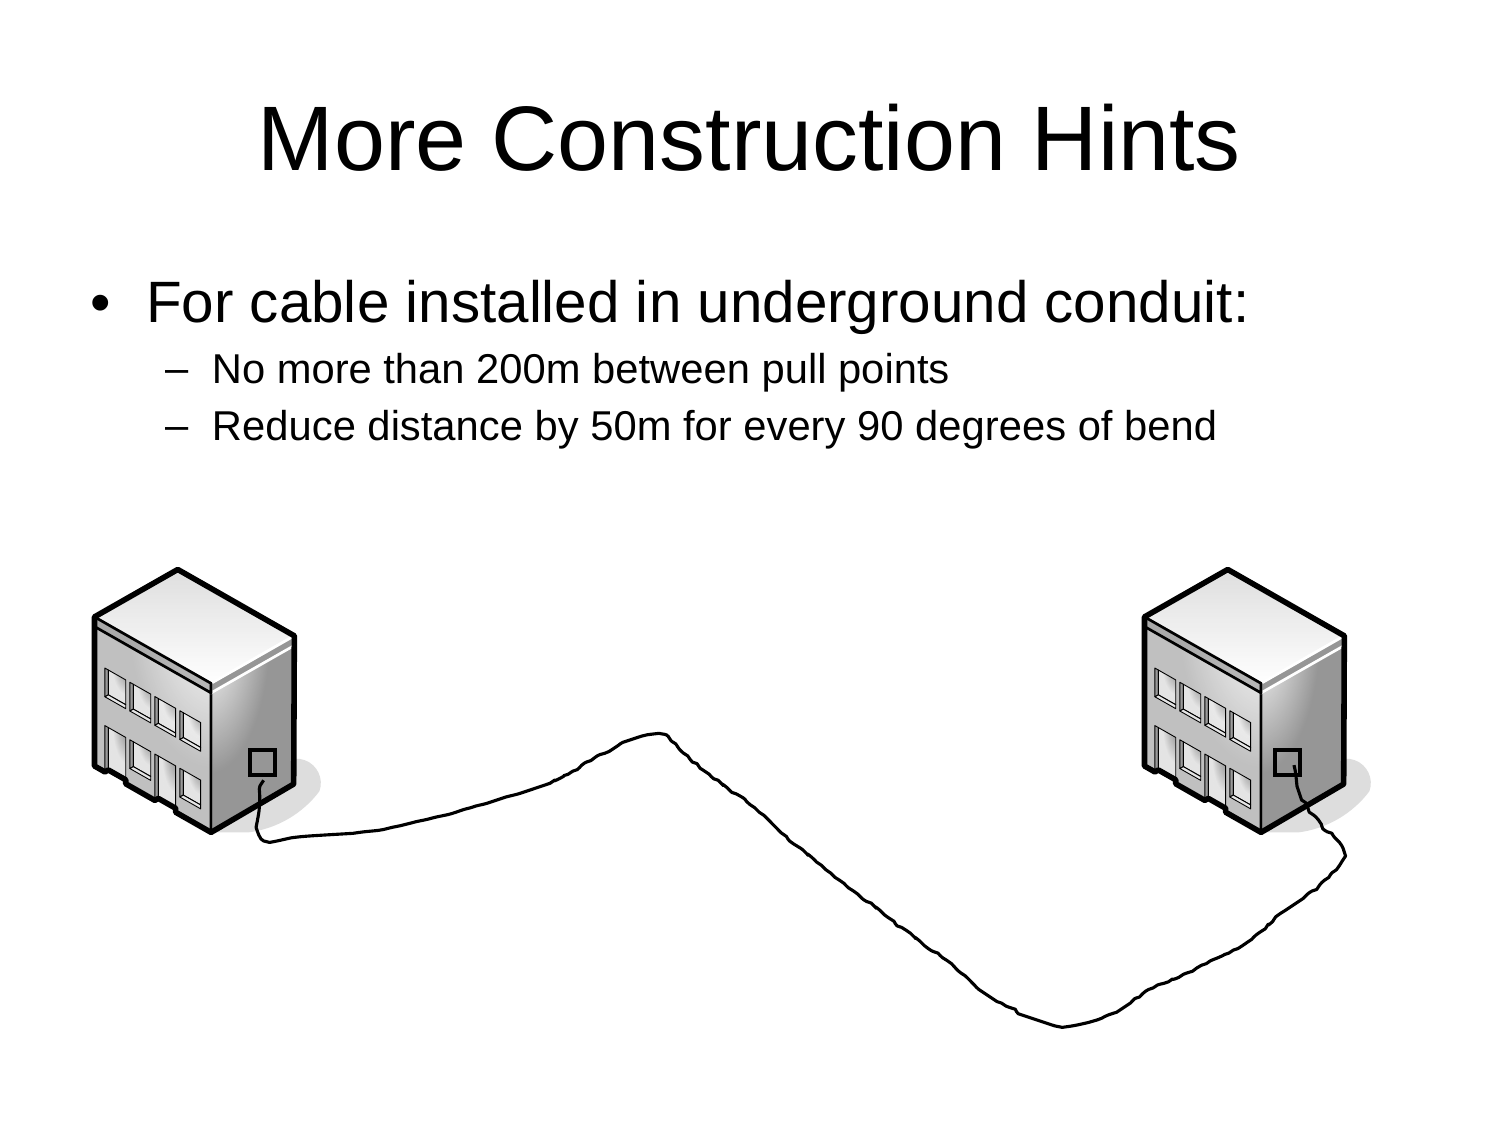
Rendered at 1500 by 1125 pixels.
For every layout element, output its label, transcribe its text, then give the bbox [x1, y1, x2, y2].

chart [1137, 562, 1375, 840]
chart [87, 562, 325, 840]
list For cable installed in underground conduit: No more than 200m between pull points Reduce distance by 50m for every 90 degrees of bend [74, 262, 1388, 538]
chart [1277, 752, 1298, 773]
title More Construction Hints [75, 45, 1426, 233]
